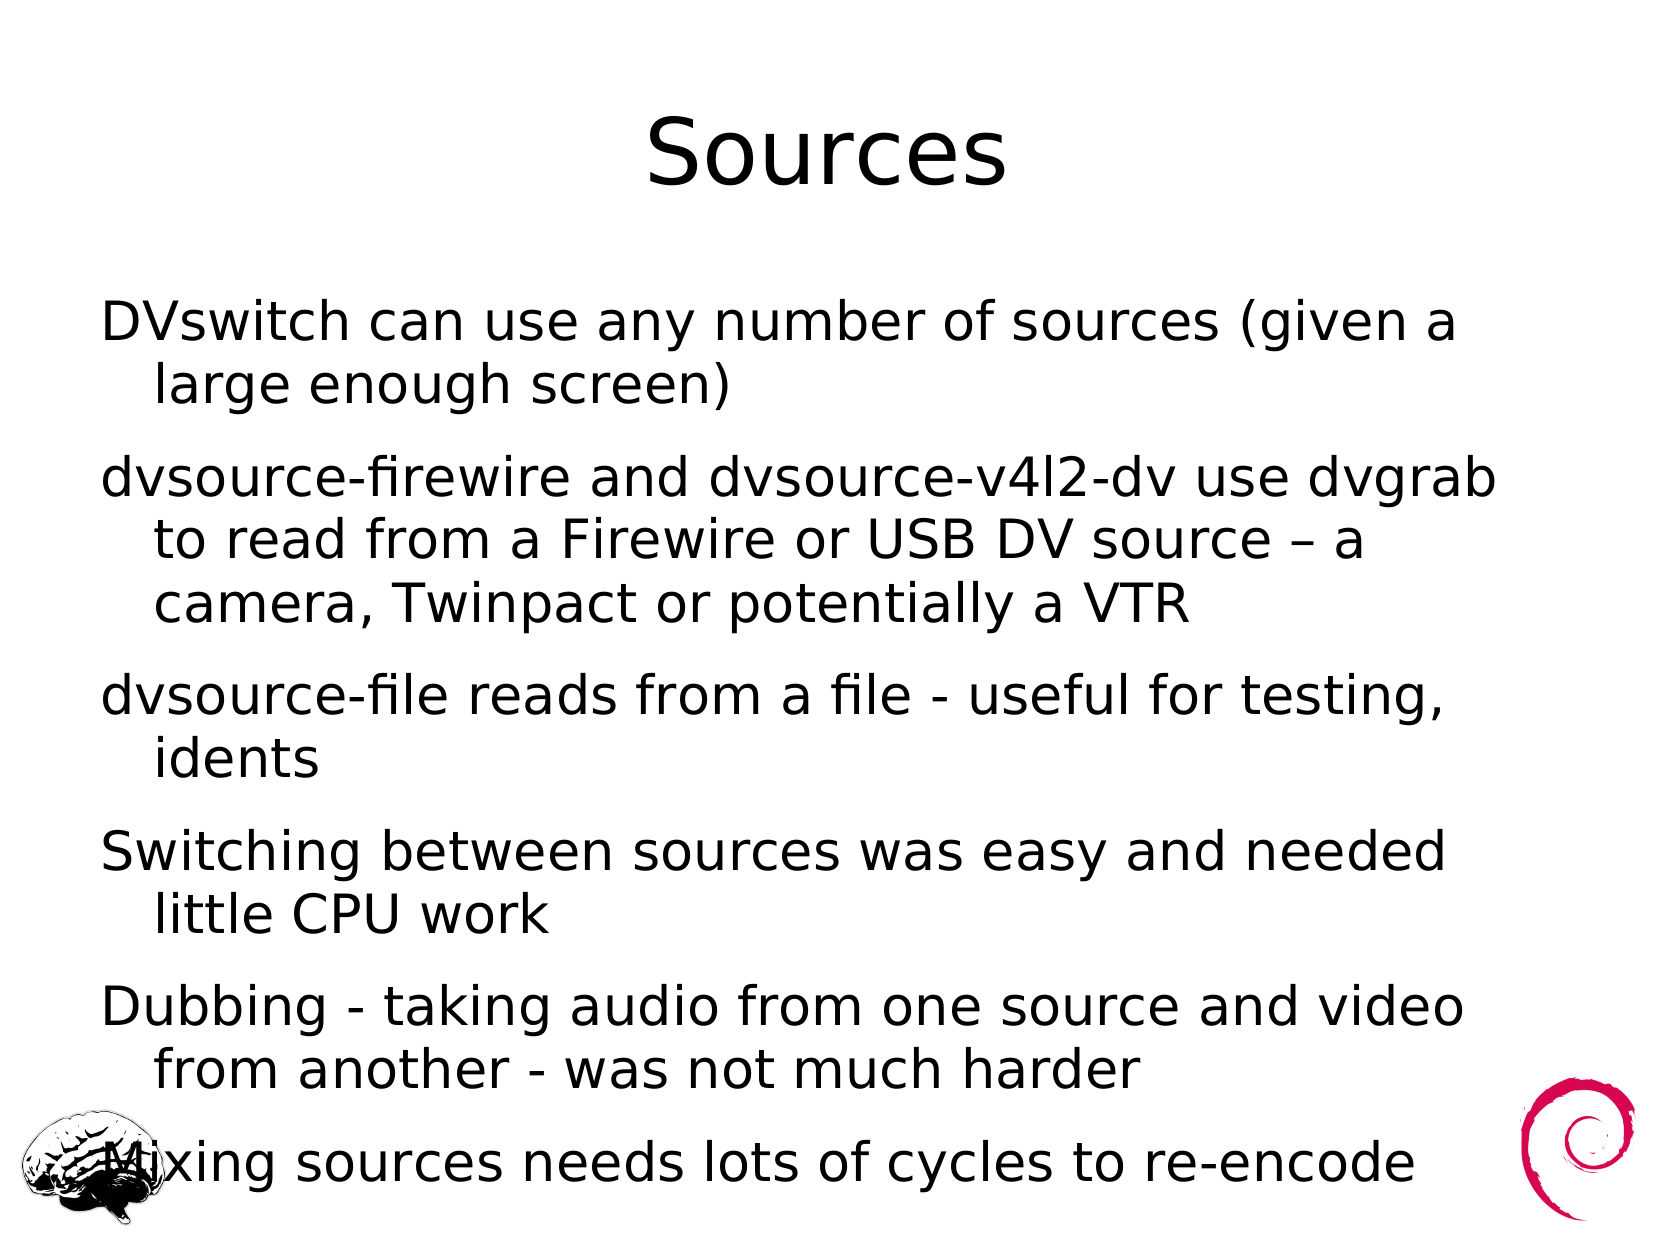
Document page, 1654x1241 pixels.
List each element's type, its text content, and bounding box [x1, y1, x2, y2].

title Sources [82, 49, 1571, 257]
picture [1519, 1075, 1638, 1222]
picture [19, 1108, 168, 1241]
list DVswitch can use any number of sources (given a large enough screen) dvsource-firewire and dvsource-v4l2-dv use dvgrab to read from a Firewire or USB DV source – a camera, Twinpact or potentially a VTR dvsource-file reads from a file - useful for testing, idents Switching between sources was easy and needed little CPU work Dubbing - taking audio from one source and video from another - was not much harder Mixing sources needs lots of cycles to re-encode [82, 290, 1571, 1195]
